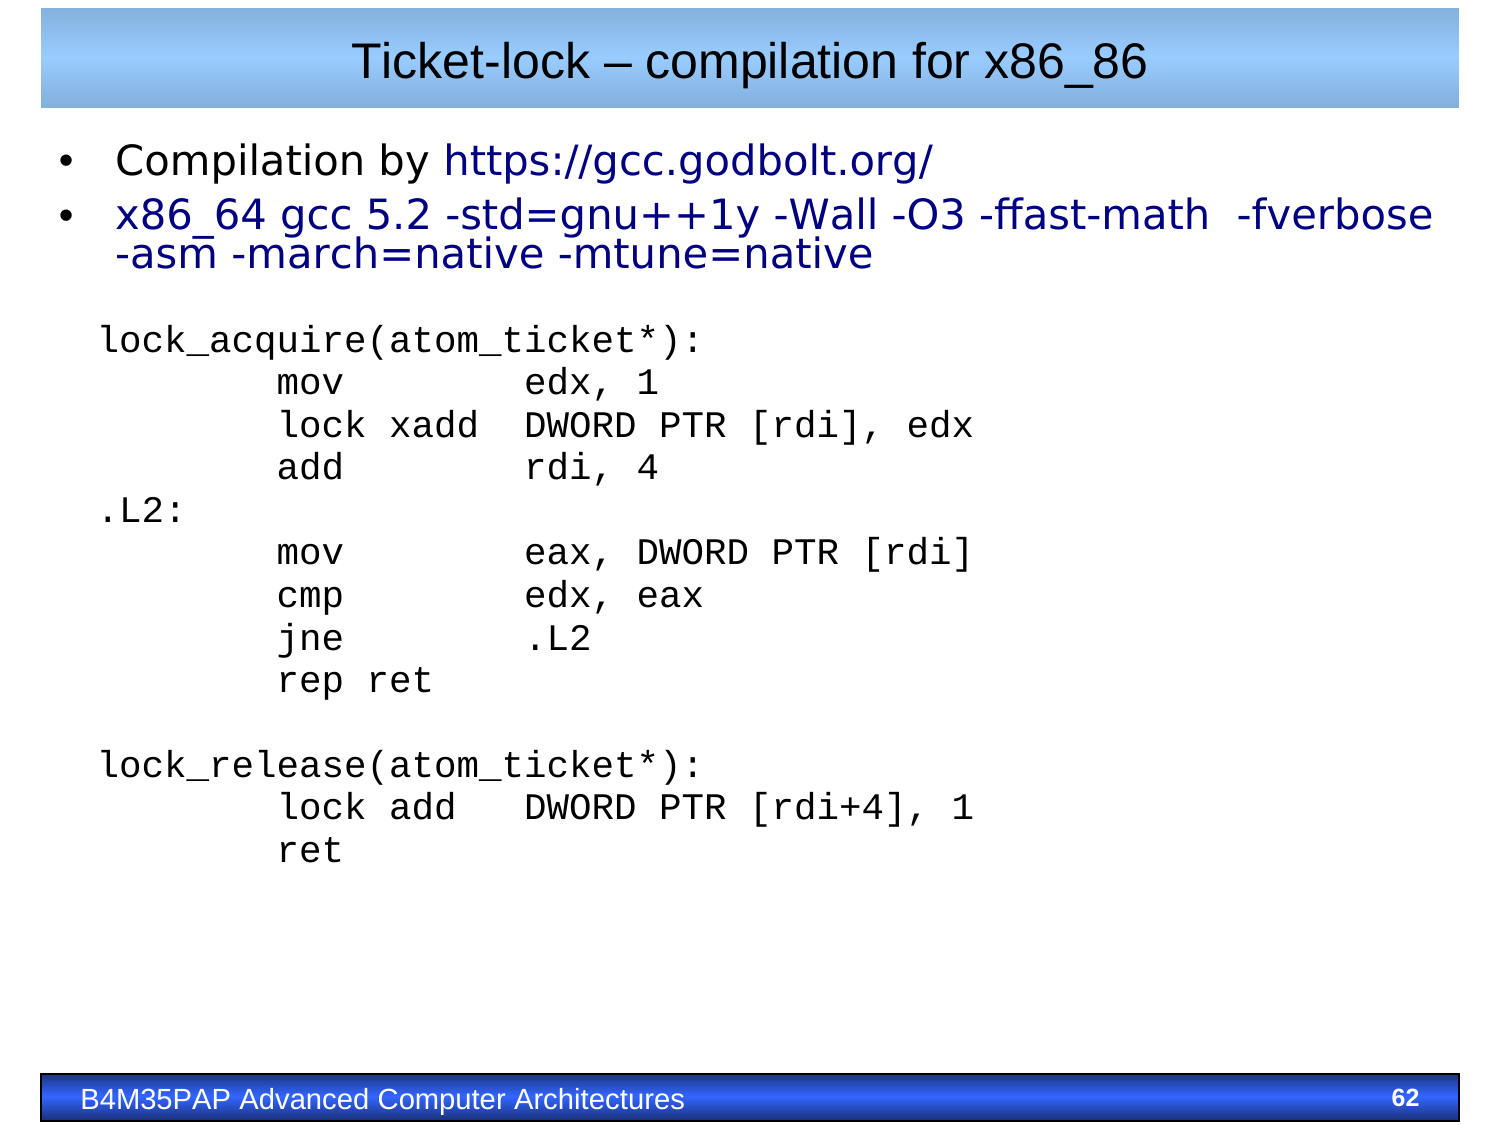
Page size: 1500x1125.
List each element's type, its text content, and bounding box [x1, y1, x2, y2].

list Compilation by https://gcc.godbolt.org/ x86_64 gcc 5.2 -std=gnu++1y -Wall -O3 -ffast-math -fverbose-asm -march=native -mtune=native [44, 128, 1458, 1056]
title Ticket-lock – compilation for x86_86 [41, 8, 1459, 108]
